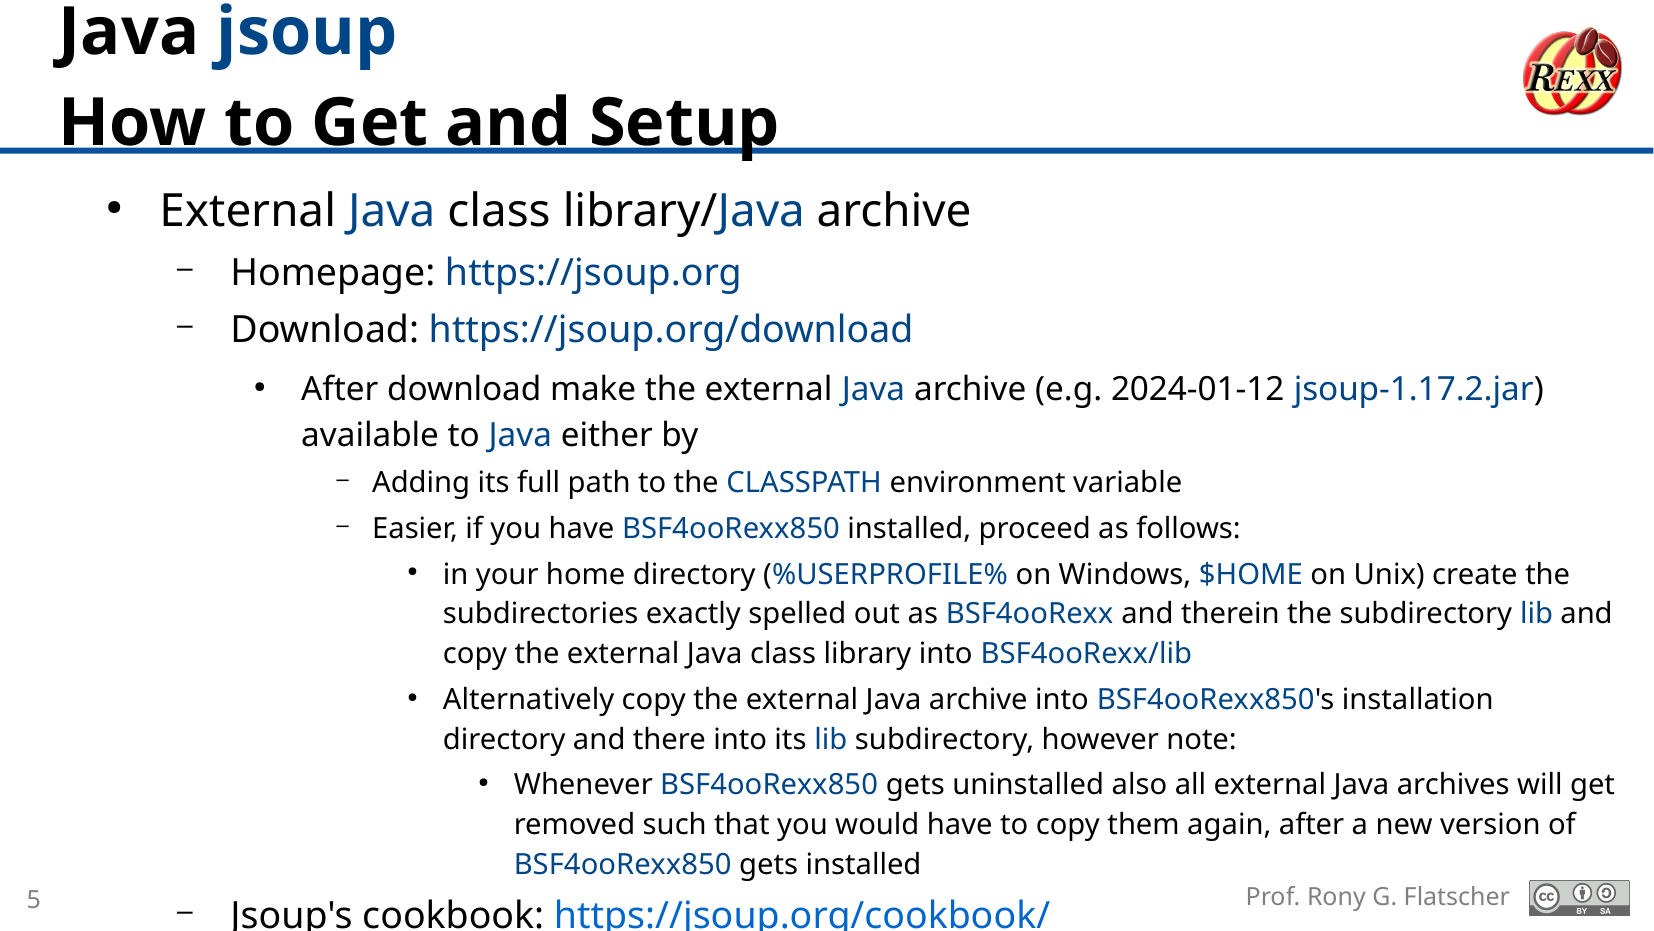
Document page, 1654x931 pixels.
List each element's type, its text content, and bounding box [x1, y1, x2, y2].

list External Java class library/Java archive Homepage: https://jsoup.org Download: https://jsoup.org/download After download make the external Java archive (e.g. 2024-01-12 jsoup-1.17.2.jar) available to Java either by Adding its full path to the CLASSPATH environment variable Easier, if you have BSF4ooRexx850 installed, proceed as follows: in your home directory (%USERPROFILE% on Windows, $HOME on Unix) create the subdirectories exactly spelled out as BSF4ooRexx and therein the subdirectory lib and copy the external Java class library into BSF4ooRexx/lib Alternatively copy the external Java archive into BSF4ooRexx850's installation directory and there into its lib subdirectory, however note: Whenever BSF4ooRexx850 gets uninstalled also all external Java archives will get removed such that you would have to copy them again, after a new version of BSF4ooRexx850 gets installed Jsoup's cookbook: https://jsoup.org/cookbook/ [88, 177, 1623, 857]
title Java jsoup How to Get and Setup [0, 0, 1625, 161]
